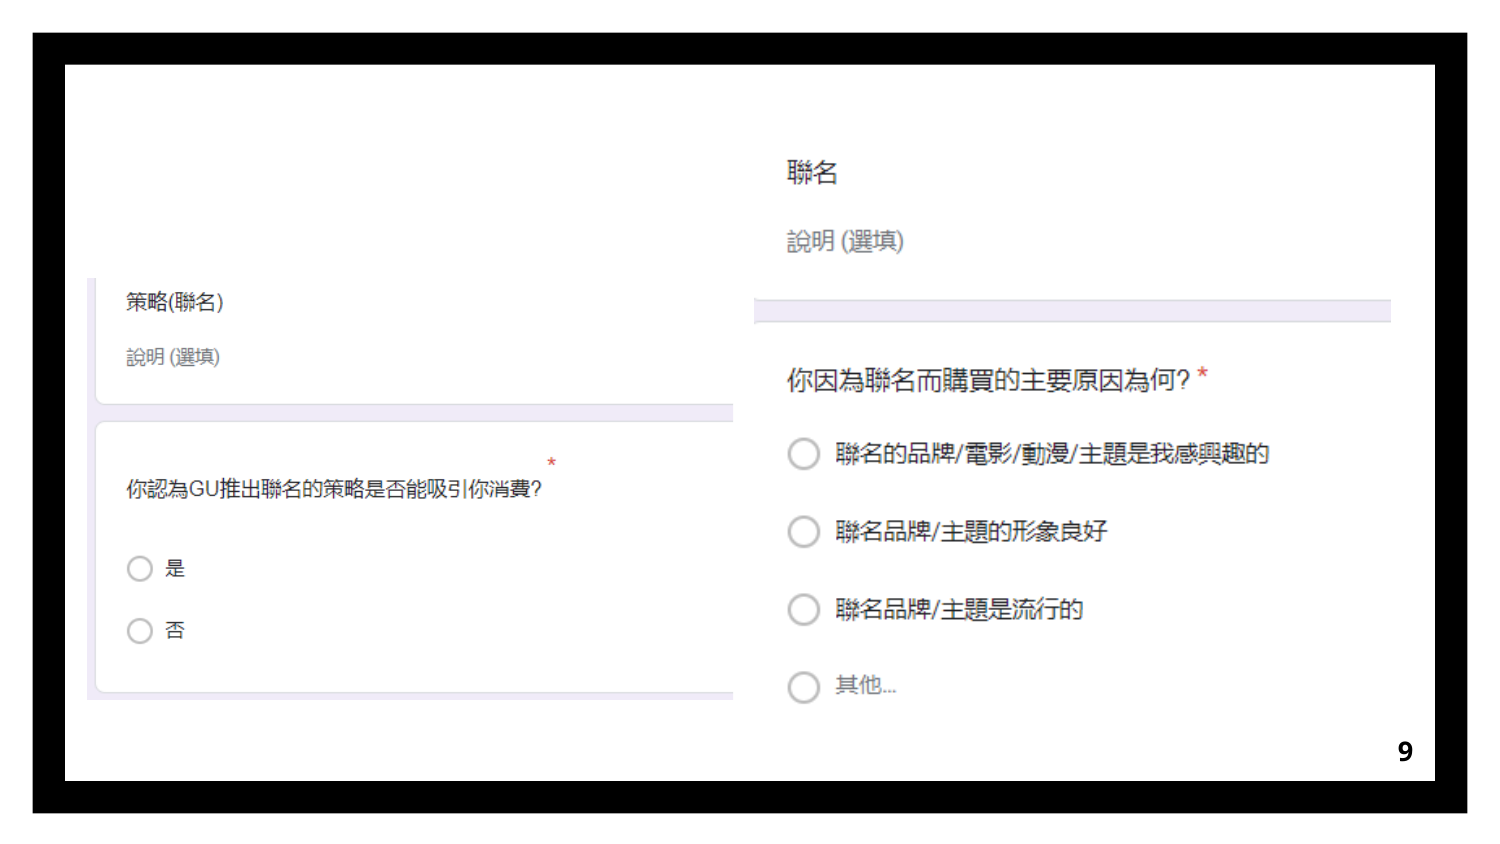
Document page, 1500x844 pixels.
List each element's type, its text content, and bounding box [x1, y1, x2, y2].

picture [87, 278, 734, 700]
slide_number <編號> [1338, 720, 1429, 786]
picture [754, 149, 1391, 709]
